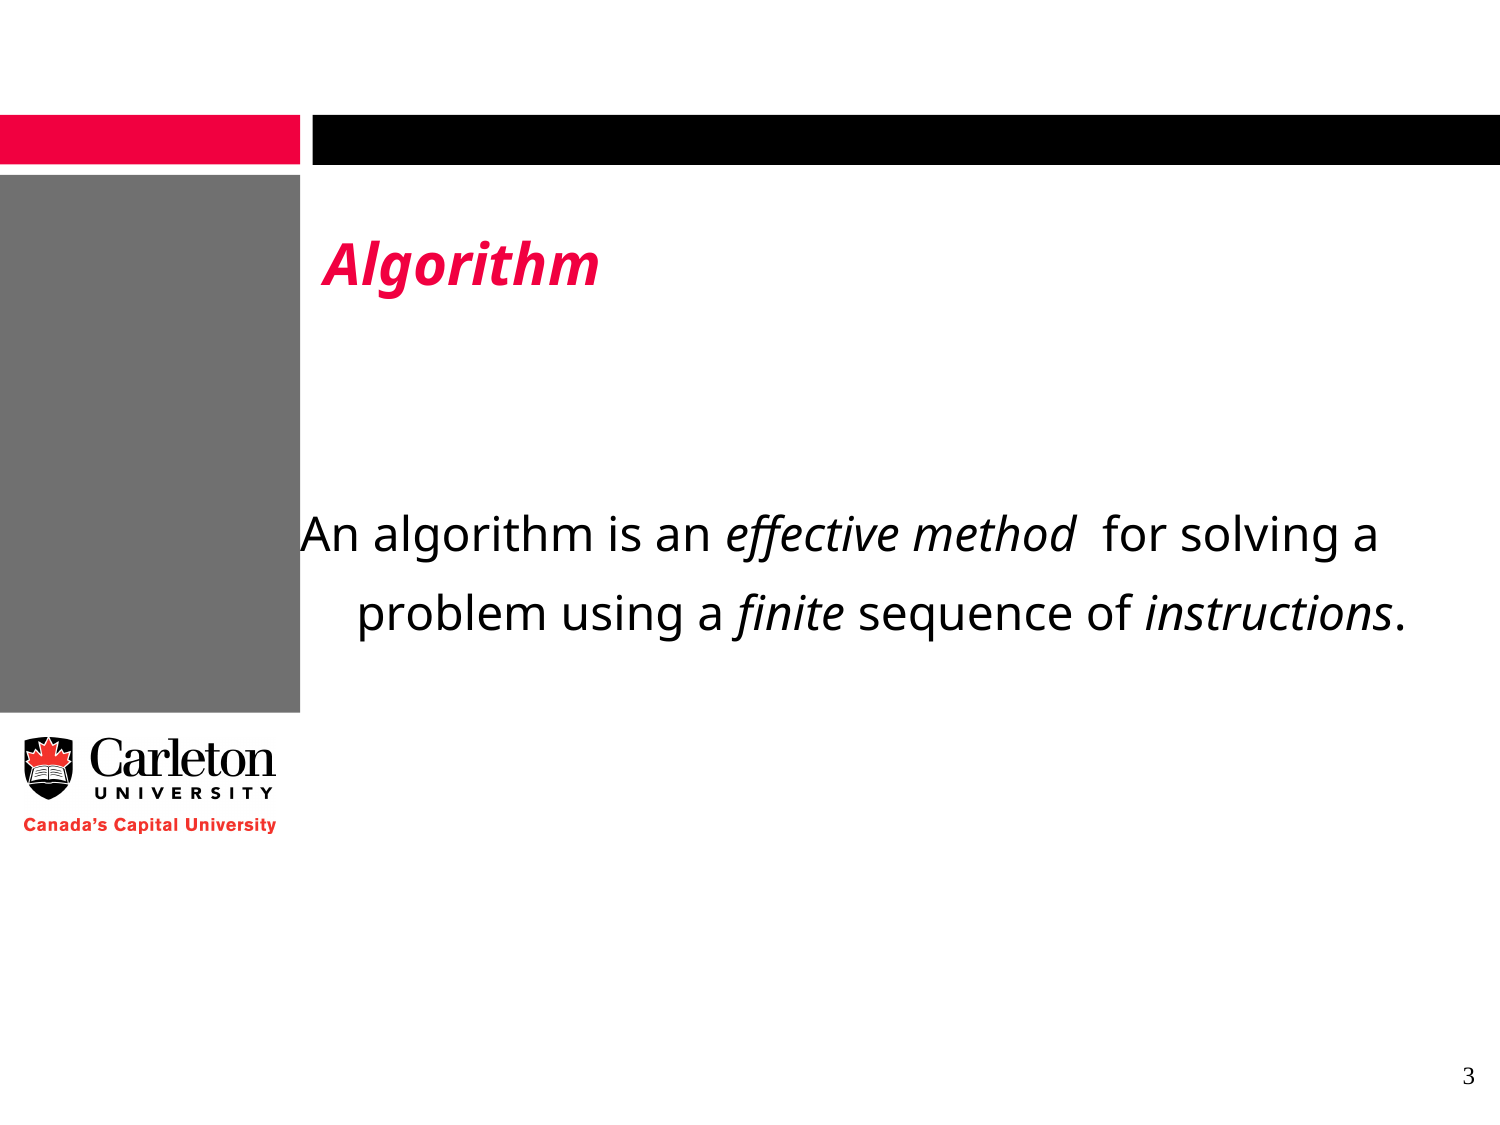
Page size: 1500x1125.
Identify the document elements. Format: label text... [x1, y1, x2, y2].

list An algorithm is an effective method for solving a problem using a finite sequence of instructions. [300, 487, 1426, 748]
picture [24, 737, 276, 834]
title Algorithm [324, 187, 1450, 338]
